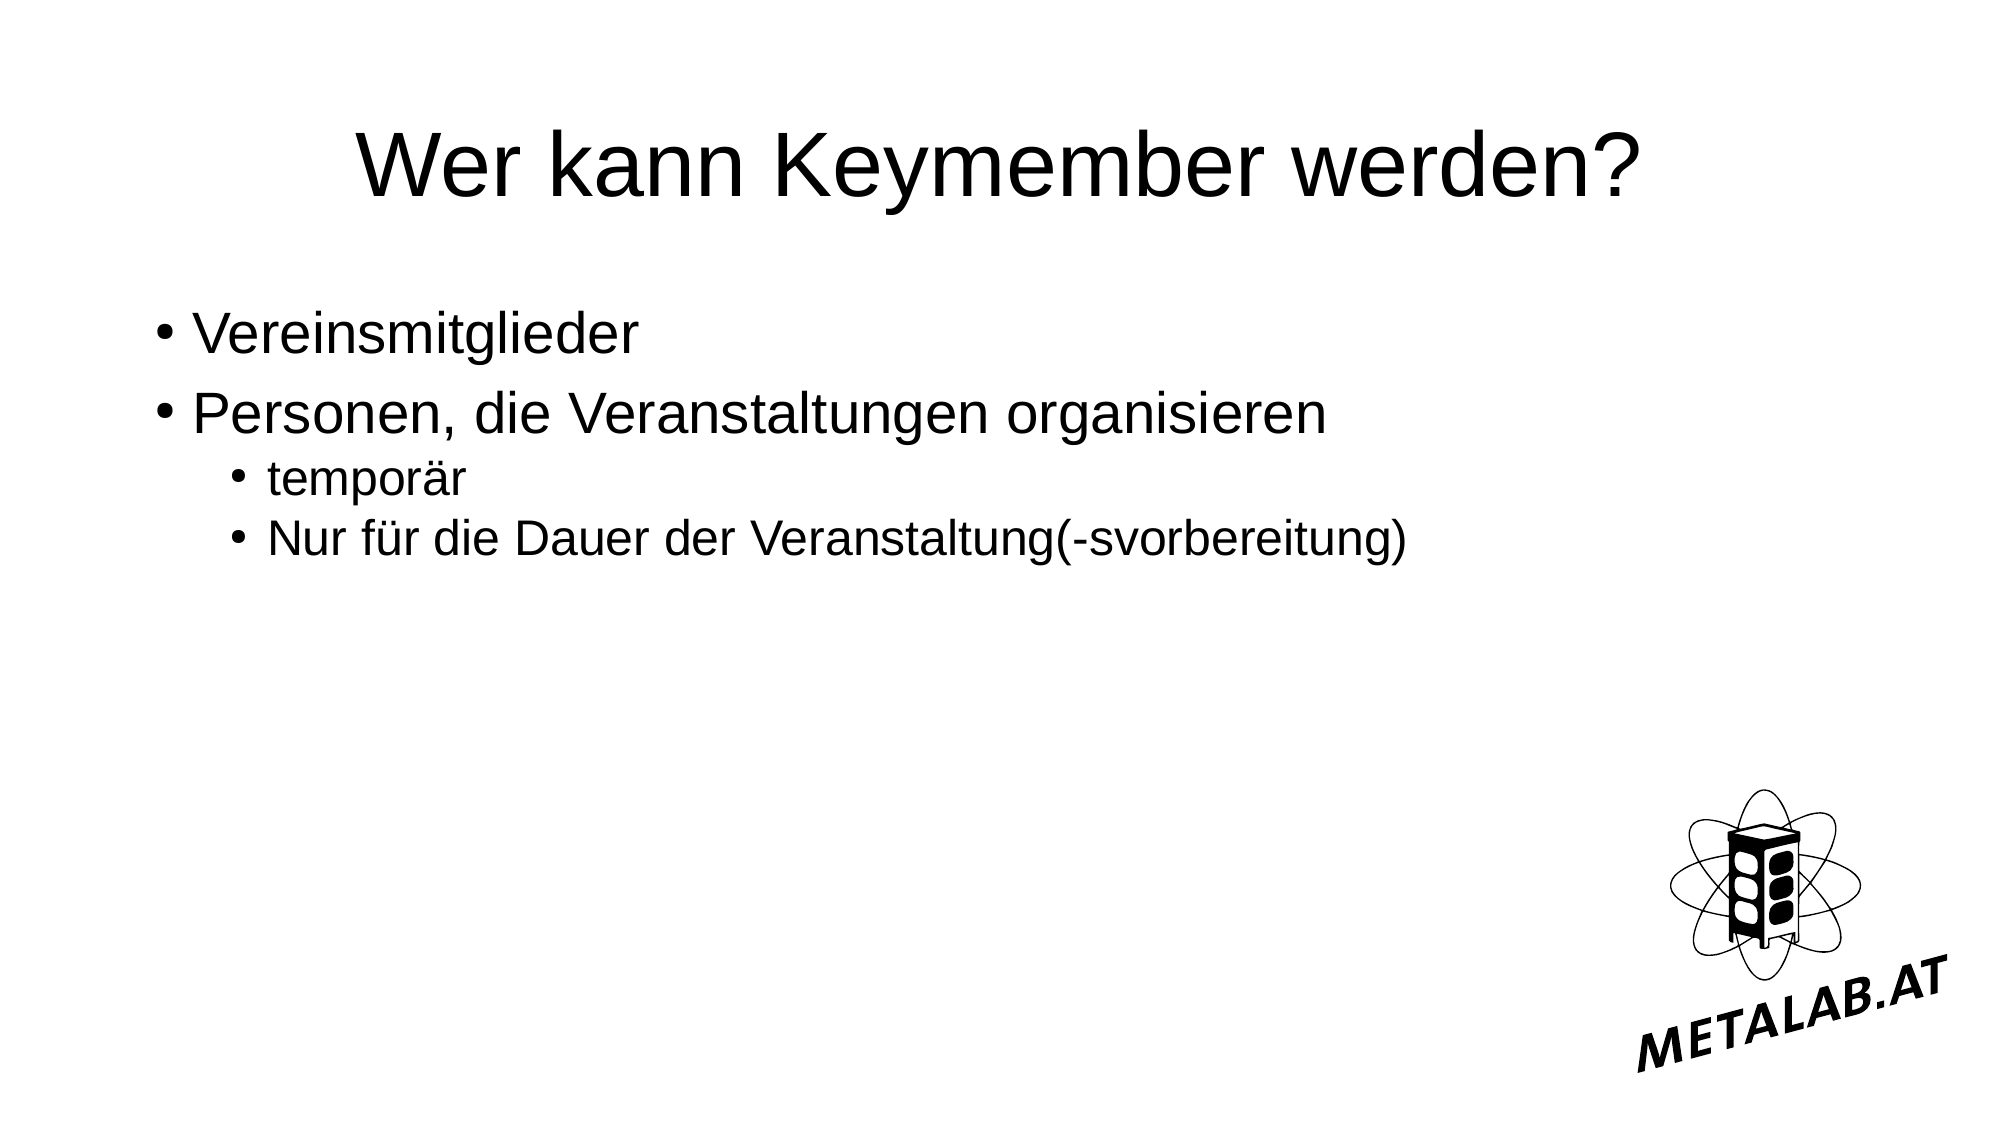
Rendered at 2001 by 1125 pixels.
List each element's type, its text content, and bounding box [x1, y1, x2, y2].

list Vereinsmitglieder Personen, die Veranstaltungen organisieren temporär Nur für die Dauer der Veranstaltung(-svorbereitung) [137, 299, 1863, 1014]
title Wer kann Keymember werden? [137, 59, 1863, 278]
